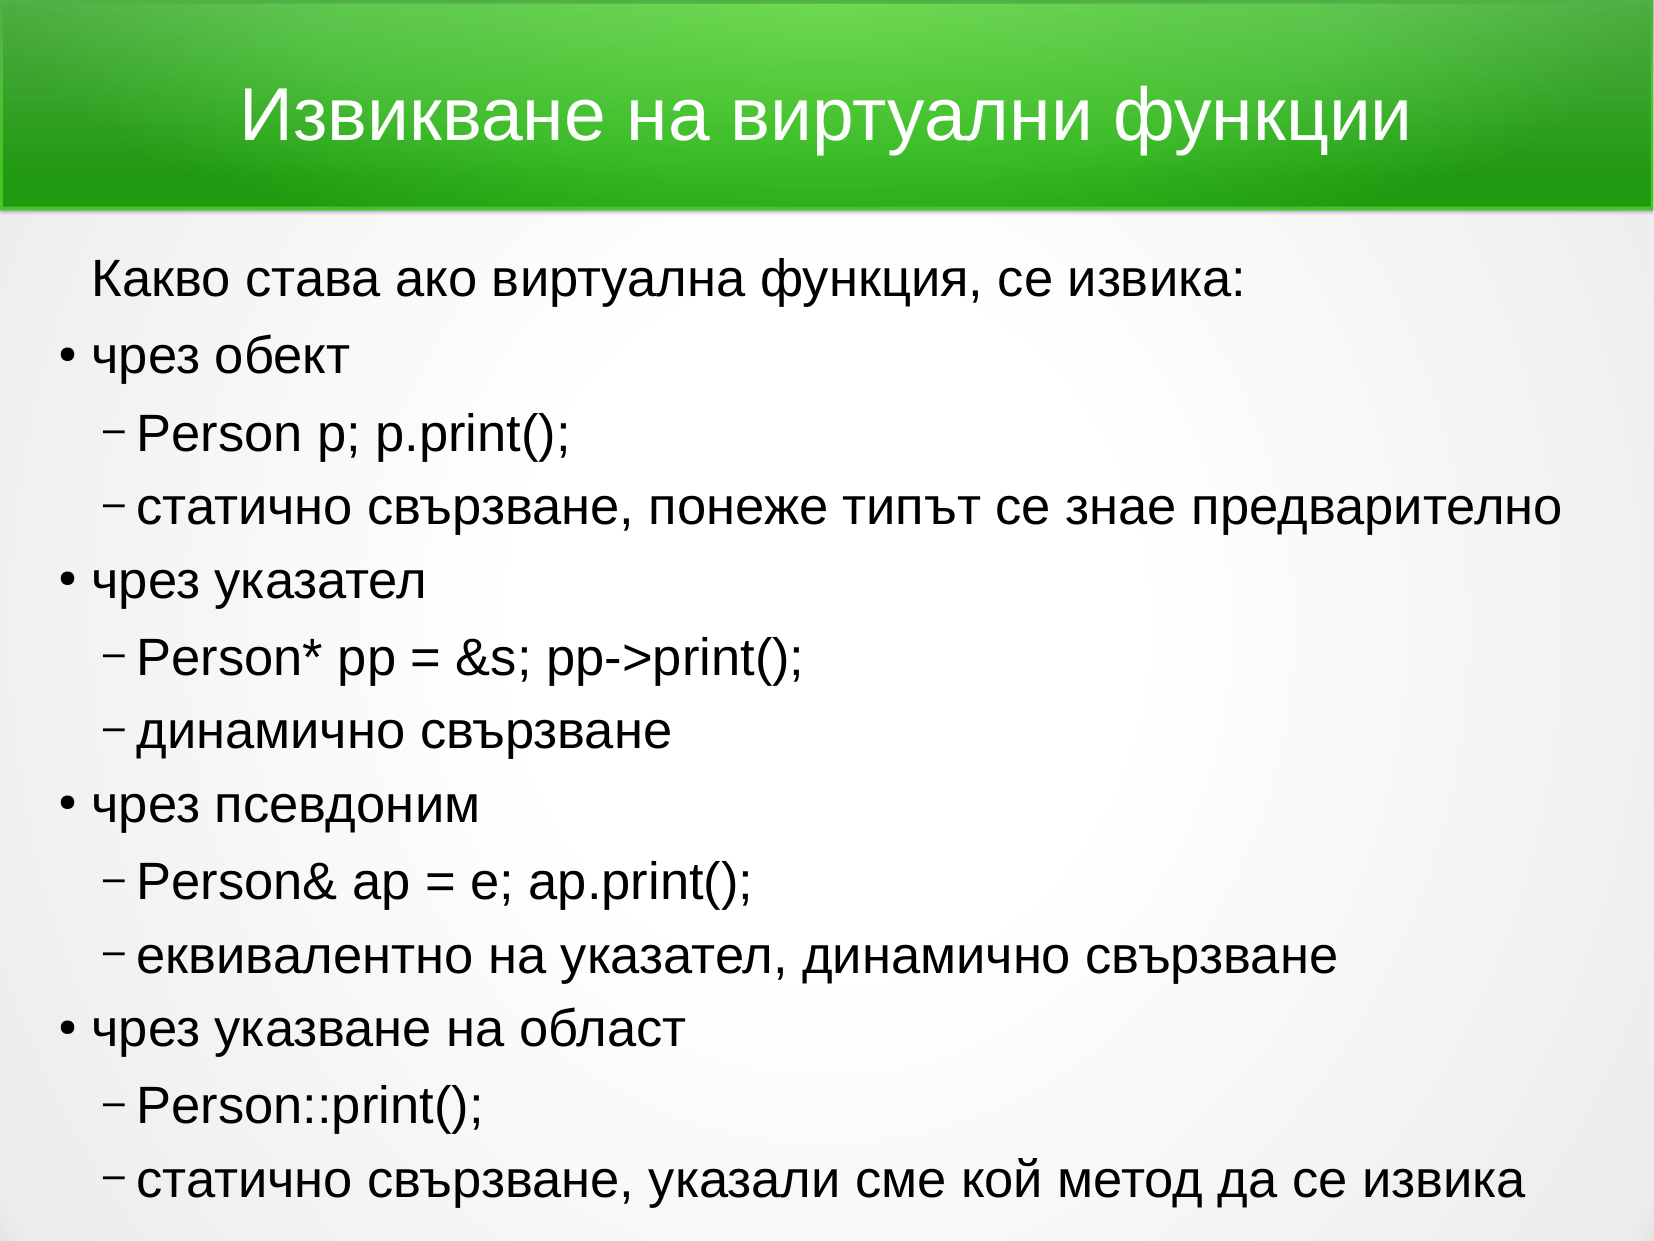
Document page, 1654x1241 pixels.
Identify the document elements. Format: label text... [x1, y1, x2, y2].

list Какво става ако виртуална функция, се извика: чрез обект Person p; p.print(); статично свързване, понеже типът се знае предварително чрез указател Person* pp = &s; pp->print(); динамично свързване чрез псевдоним Person& ap = e; ap.print(); еквивалентно на указател, динамично свързване чрез указване на област Person::print(); статично свързване, указали сме кой метод да се извика [47, 249, 1619, 1217]
title Извикване на виртуални функции [82, 49, 1571, 179]
